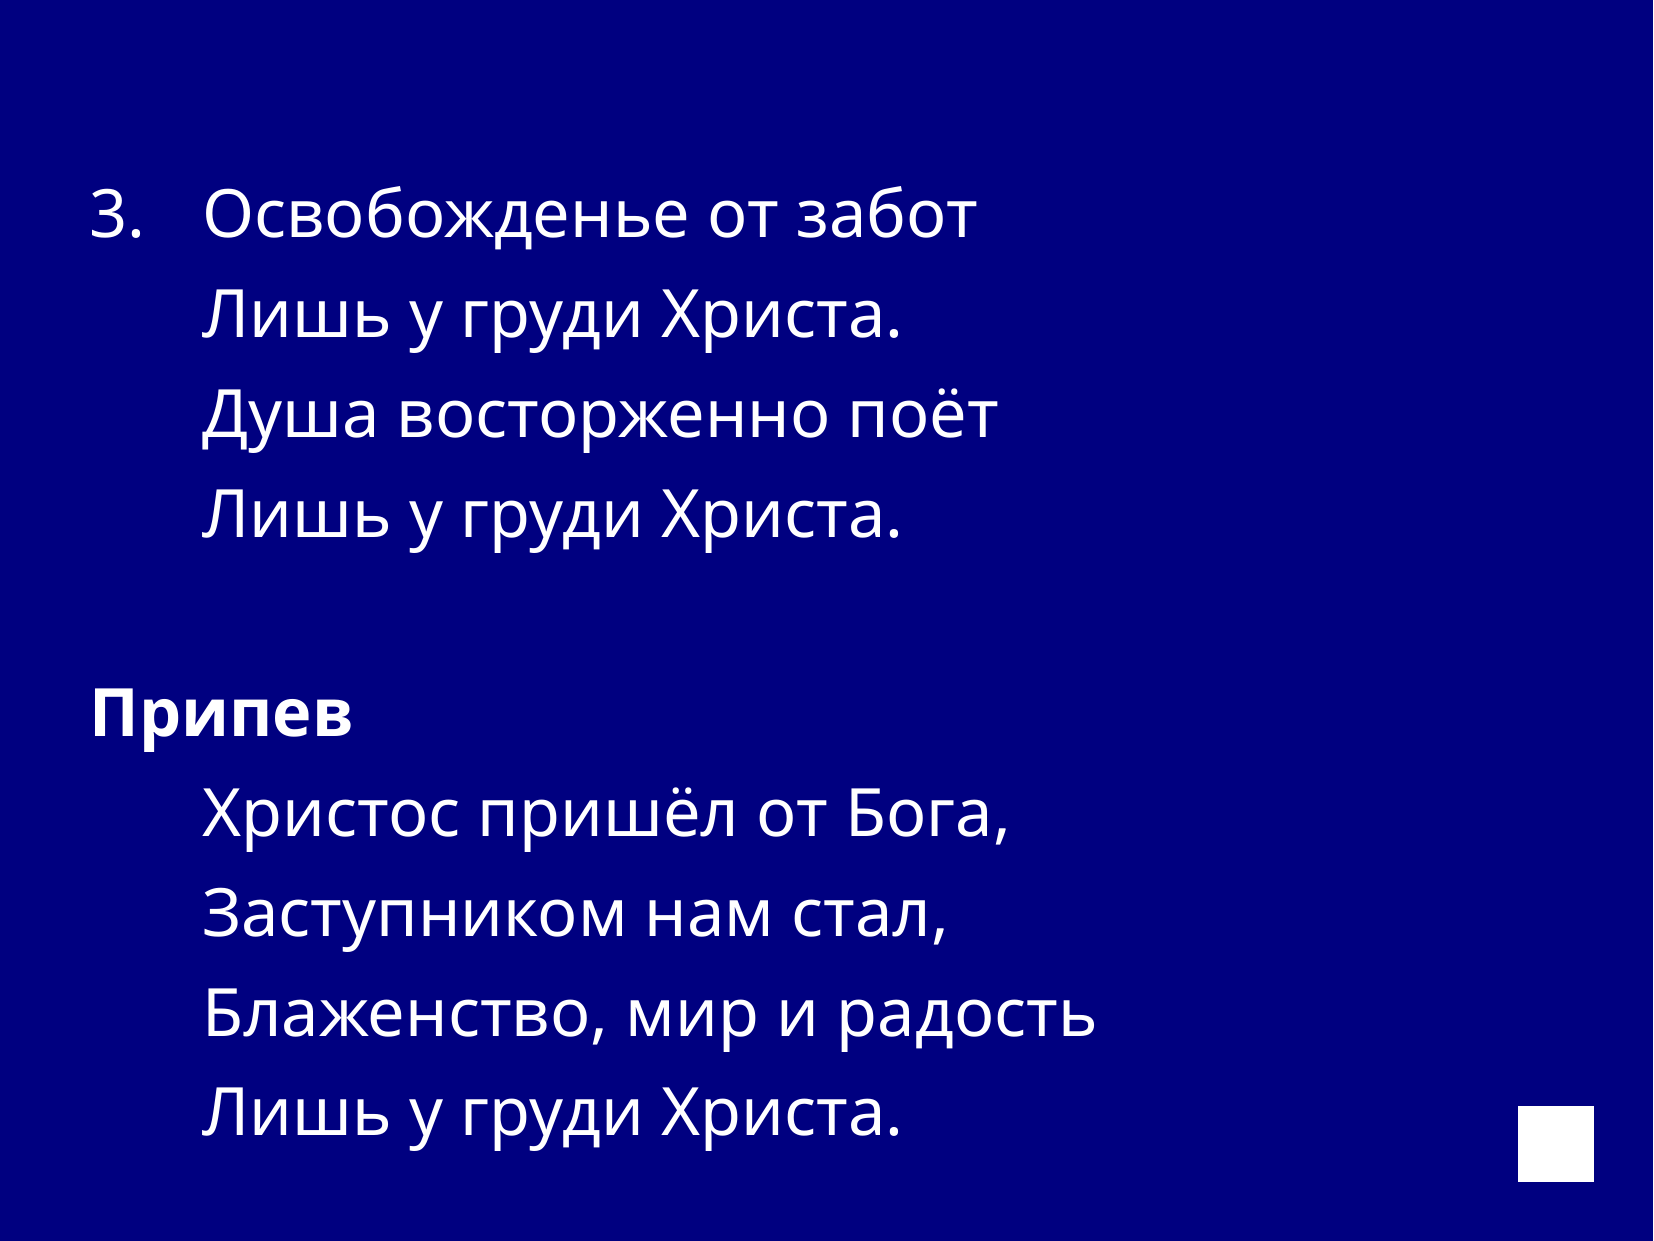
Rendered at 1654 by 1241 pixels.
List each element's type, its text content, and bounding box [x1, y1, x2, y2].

text_box [1518, 1106, 1594, 1182]
text_box 3. Освобожденье от забот Лишь у груди Христа. Душа восторженно поёт Лишь у груди Христа. Припев Христос пришёл от Бога, Заступником нам стал, Блаженство, мир и радость Лишь у груди Христа. [75, 150, 1576, 1163]
